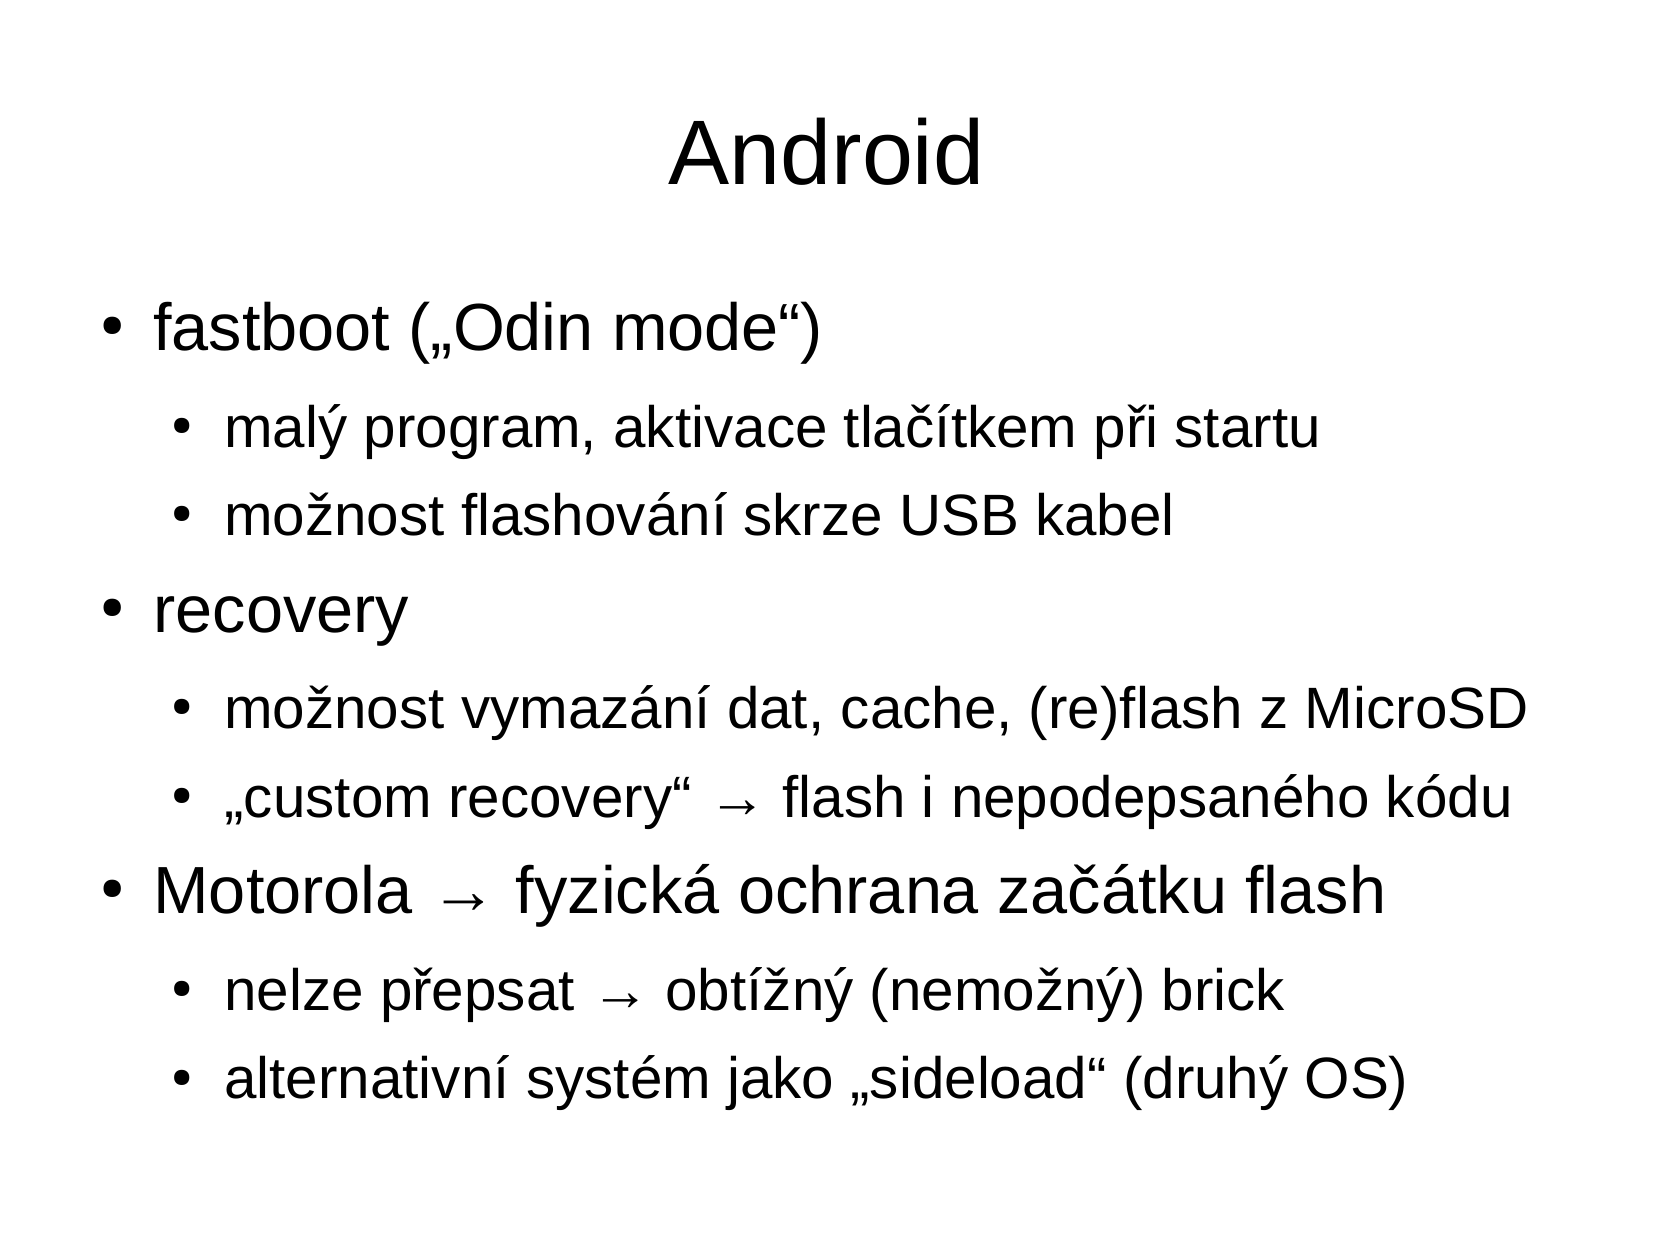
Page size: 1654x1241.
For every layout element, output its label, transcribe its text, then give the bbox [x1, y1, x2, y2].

list fastboot („Odin mode“) malý program, aktivace tlačítkem při startu možnost flashování skrze USB kabel recovery možnost vymazání dat, cache, (re)flash z MicroSD „custom recovery“ → flash i nepodepsaného kódu Motorola → fyzická ochrana začátku flash nelze přepsat → obtížný (nemožný) brick alternativní systém jako „sideload“ (druhý OS) [82, 290, 1571, 1112]
title Android [82, 49, 1571, 257]
